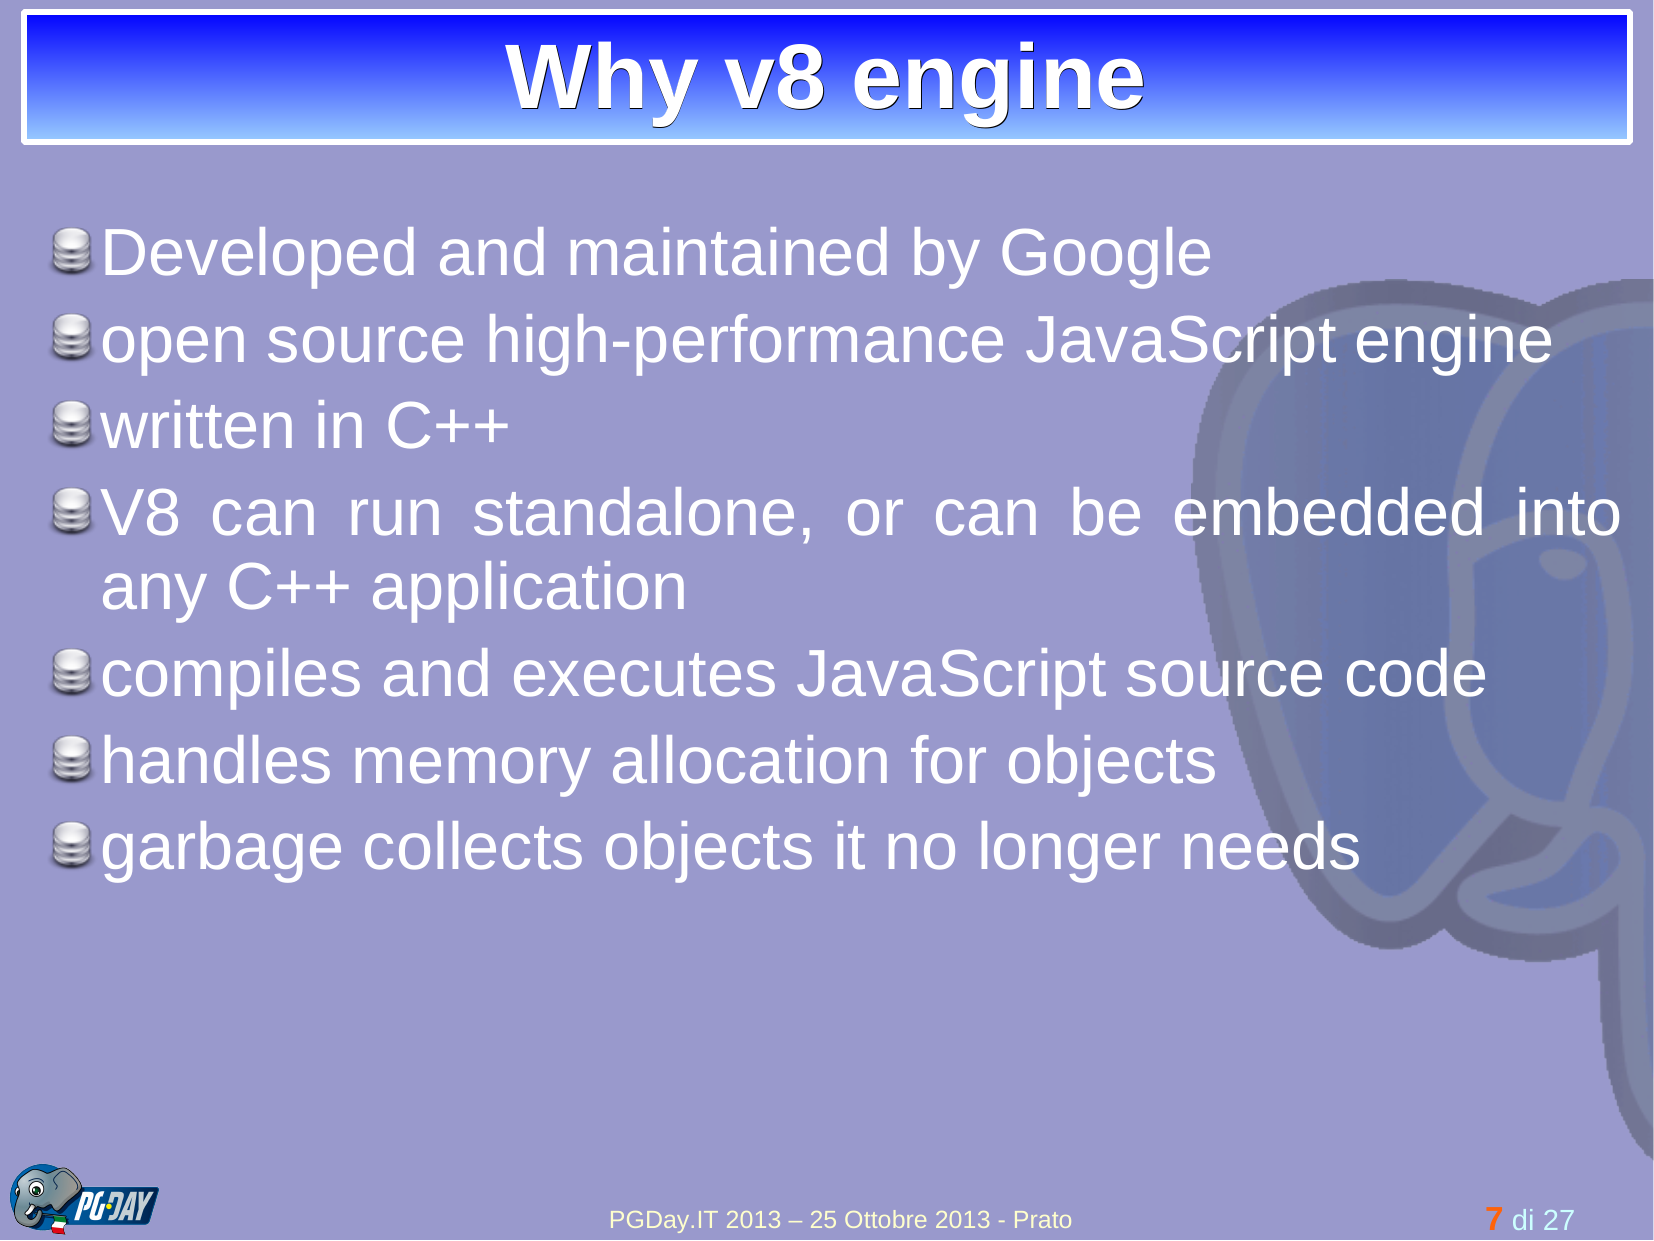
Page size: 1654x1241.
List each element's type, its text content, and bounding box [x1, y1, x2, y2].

picture [1191, 279, 1654, 1182]
list Developed and maintained by Google open source high-performance JavaScript engine written in C++ V8 can run standalone, or can be embedded into any C++ application compiles and executes JavaScript source code handles memory allocation for objects garbage collects objects it no longer needs [29, 215, 1625, 1152]
picture [9, 1163, 160, 1236]
title Why v8 engine [23, 11, 1630, 142]
